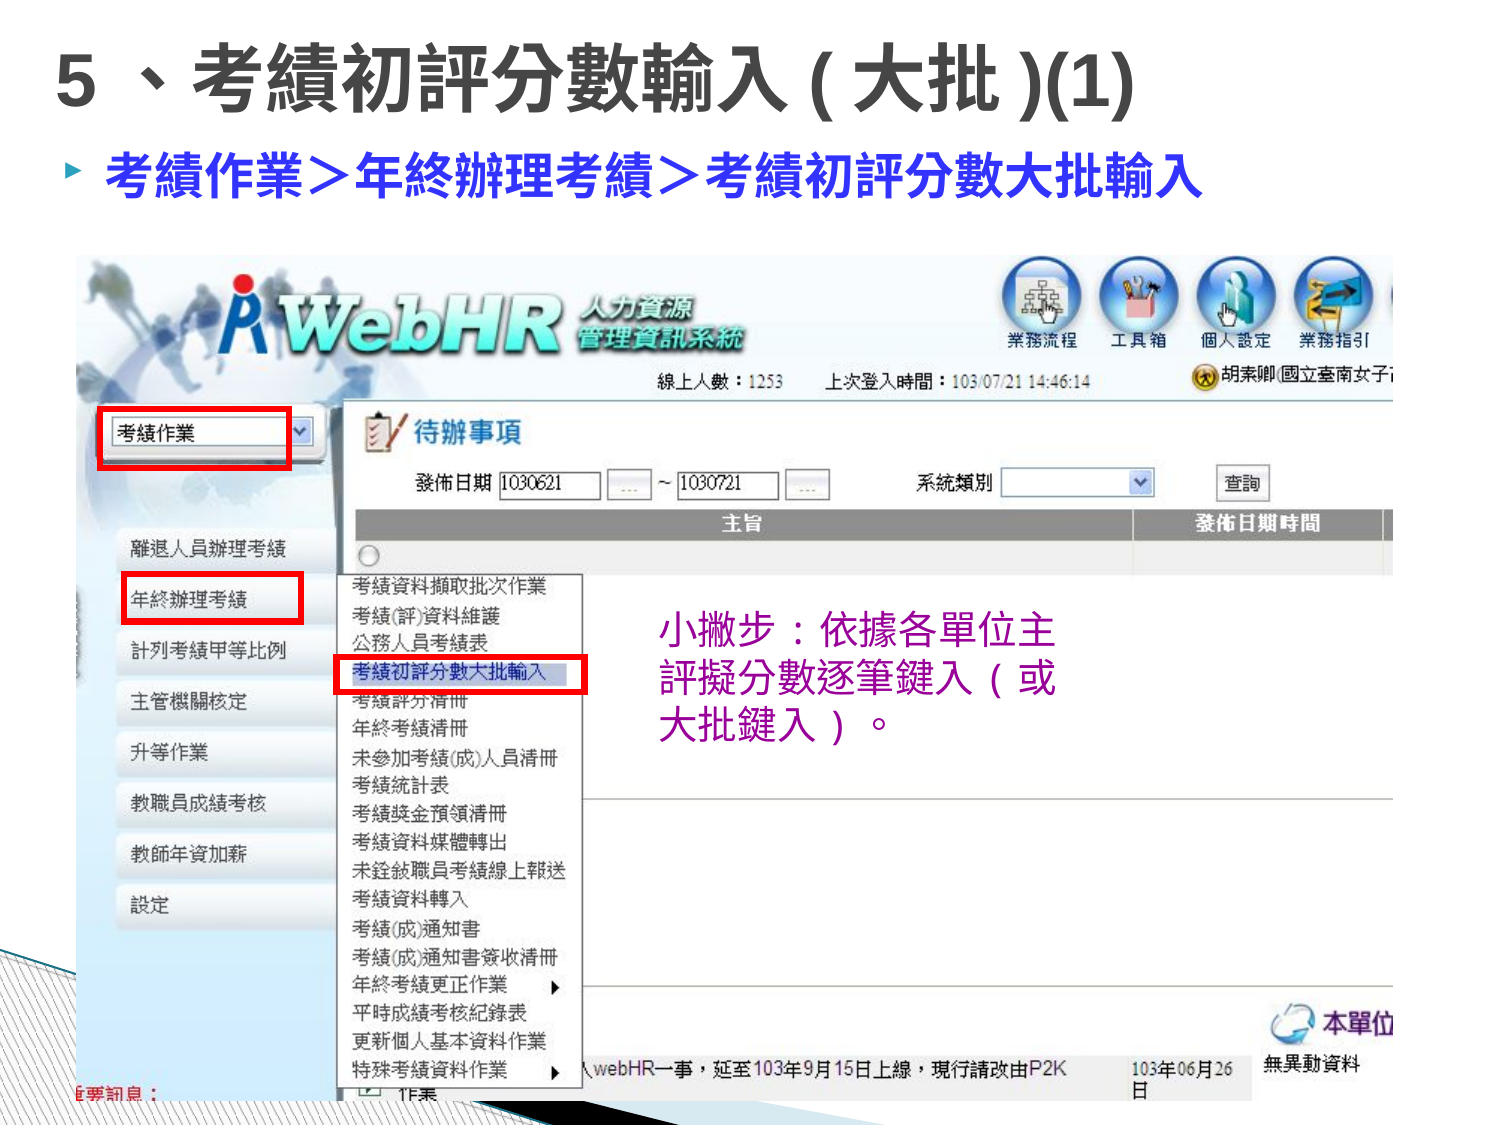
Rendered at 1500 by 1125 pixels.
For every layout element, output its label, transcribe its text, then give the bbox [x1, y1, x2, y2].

list 考績作業＞年終辦理考績＞考績初評分數大批輸入 [29, 137, 1471, 880]
text_box 小撇步:依據各單位主評擬分數逐筆鍵入(或大批鍵入)。 [643, 597, 1105, 756]
text_box 5、考績初評分數輸入(大批)(1) [41, 18, 1471, 135]
picture [0, 255, 1393, 1125]
